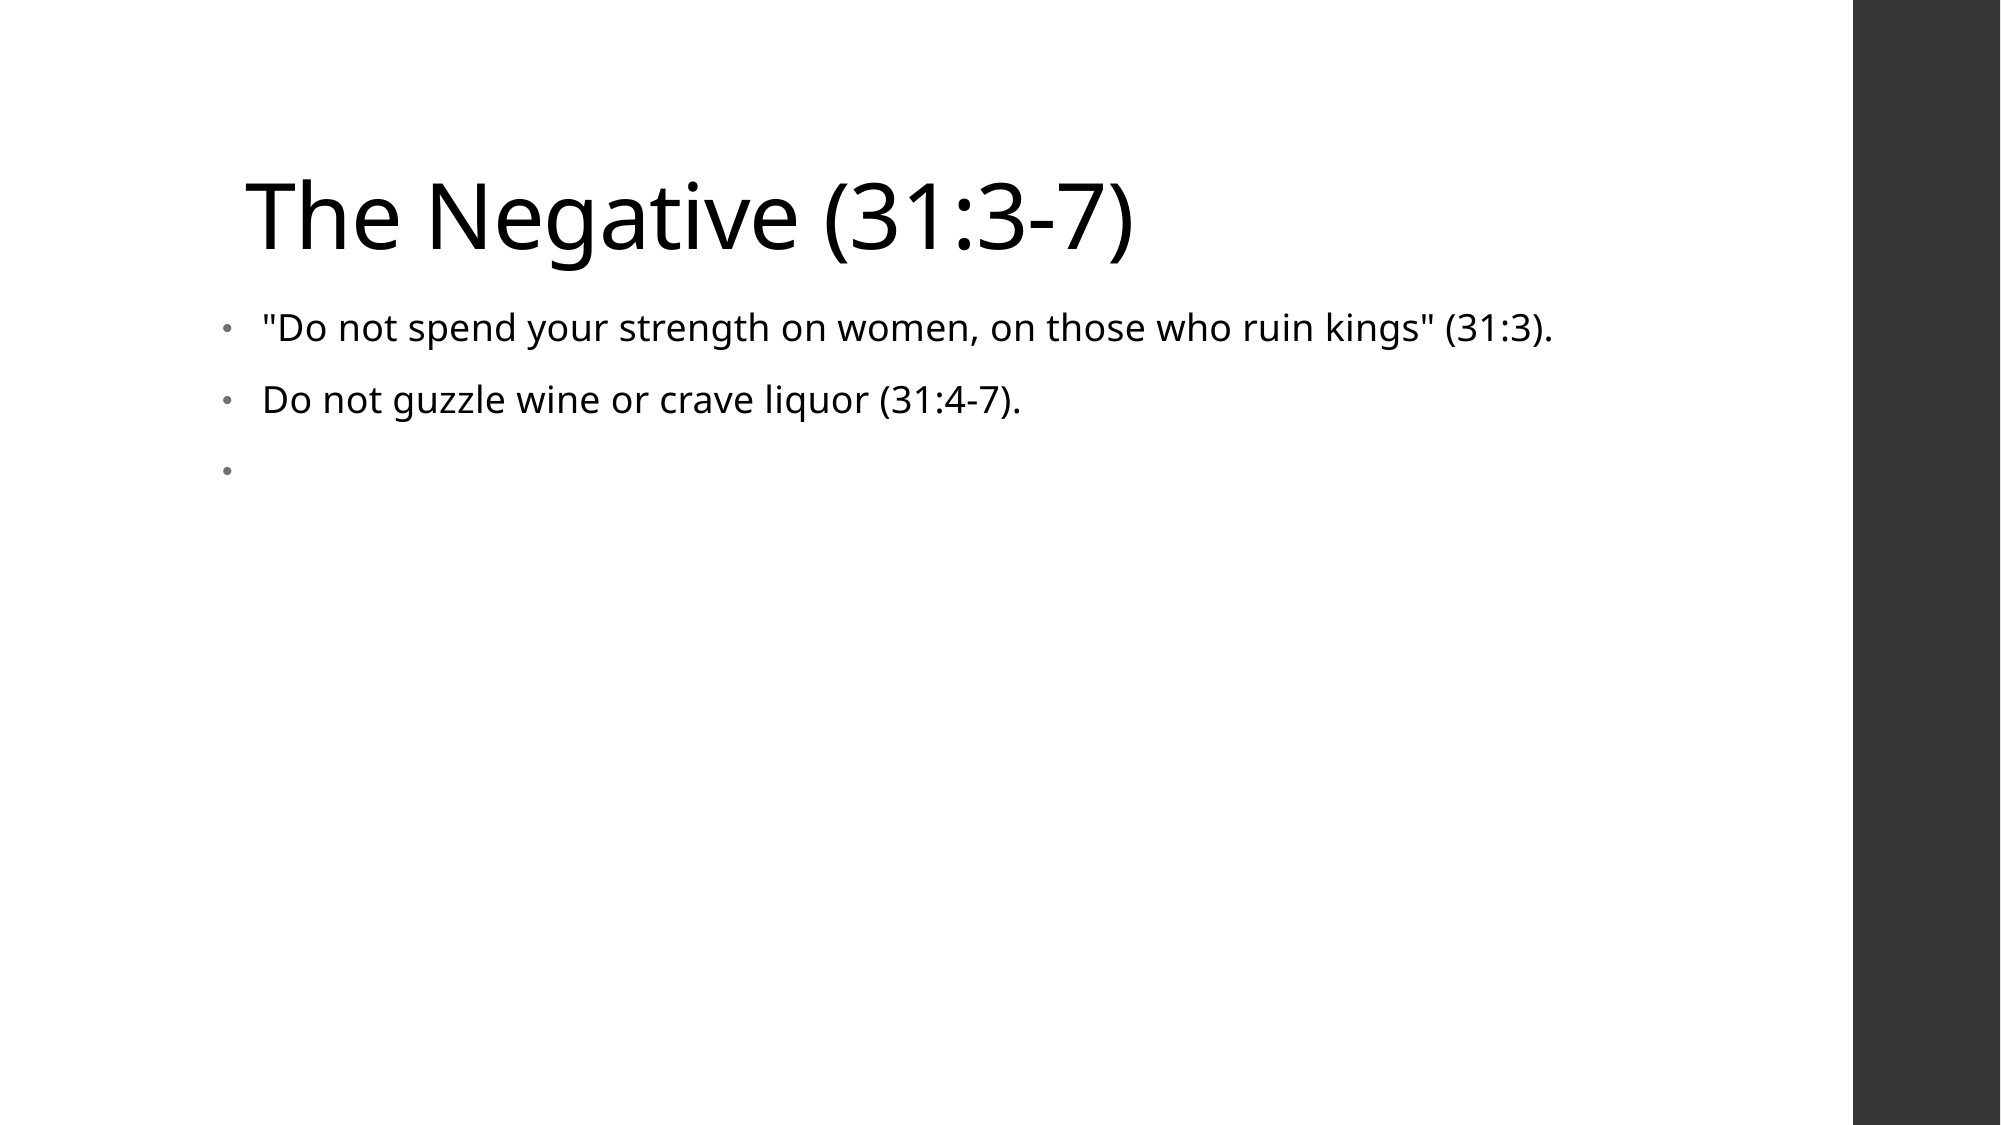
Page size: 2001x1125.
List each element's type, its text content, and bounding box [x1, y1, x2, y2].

title The Negative (31:3-7) [206, 60, 1797, 278]
list "Do not spend your strength on women, on those who ruin kings" (31:3). Do not guzzle wine or crave liquor (31:4-7). [206, 299, 1617, 1014]
